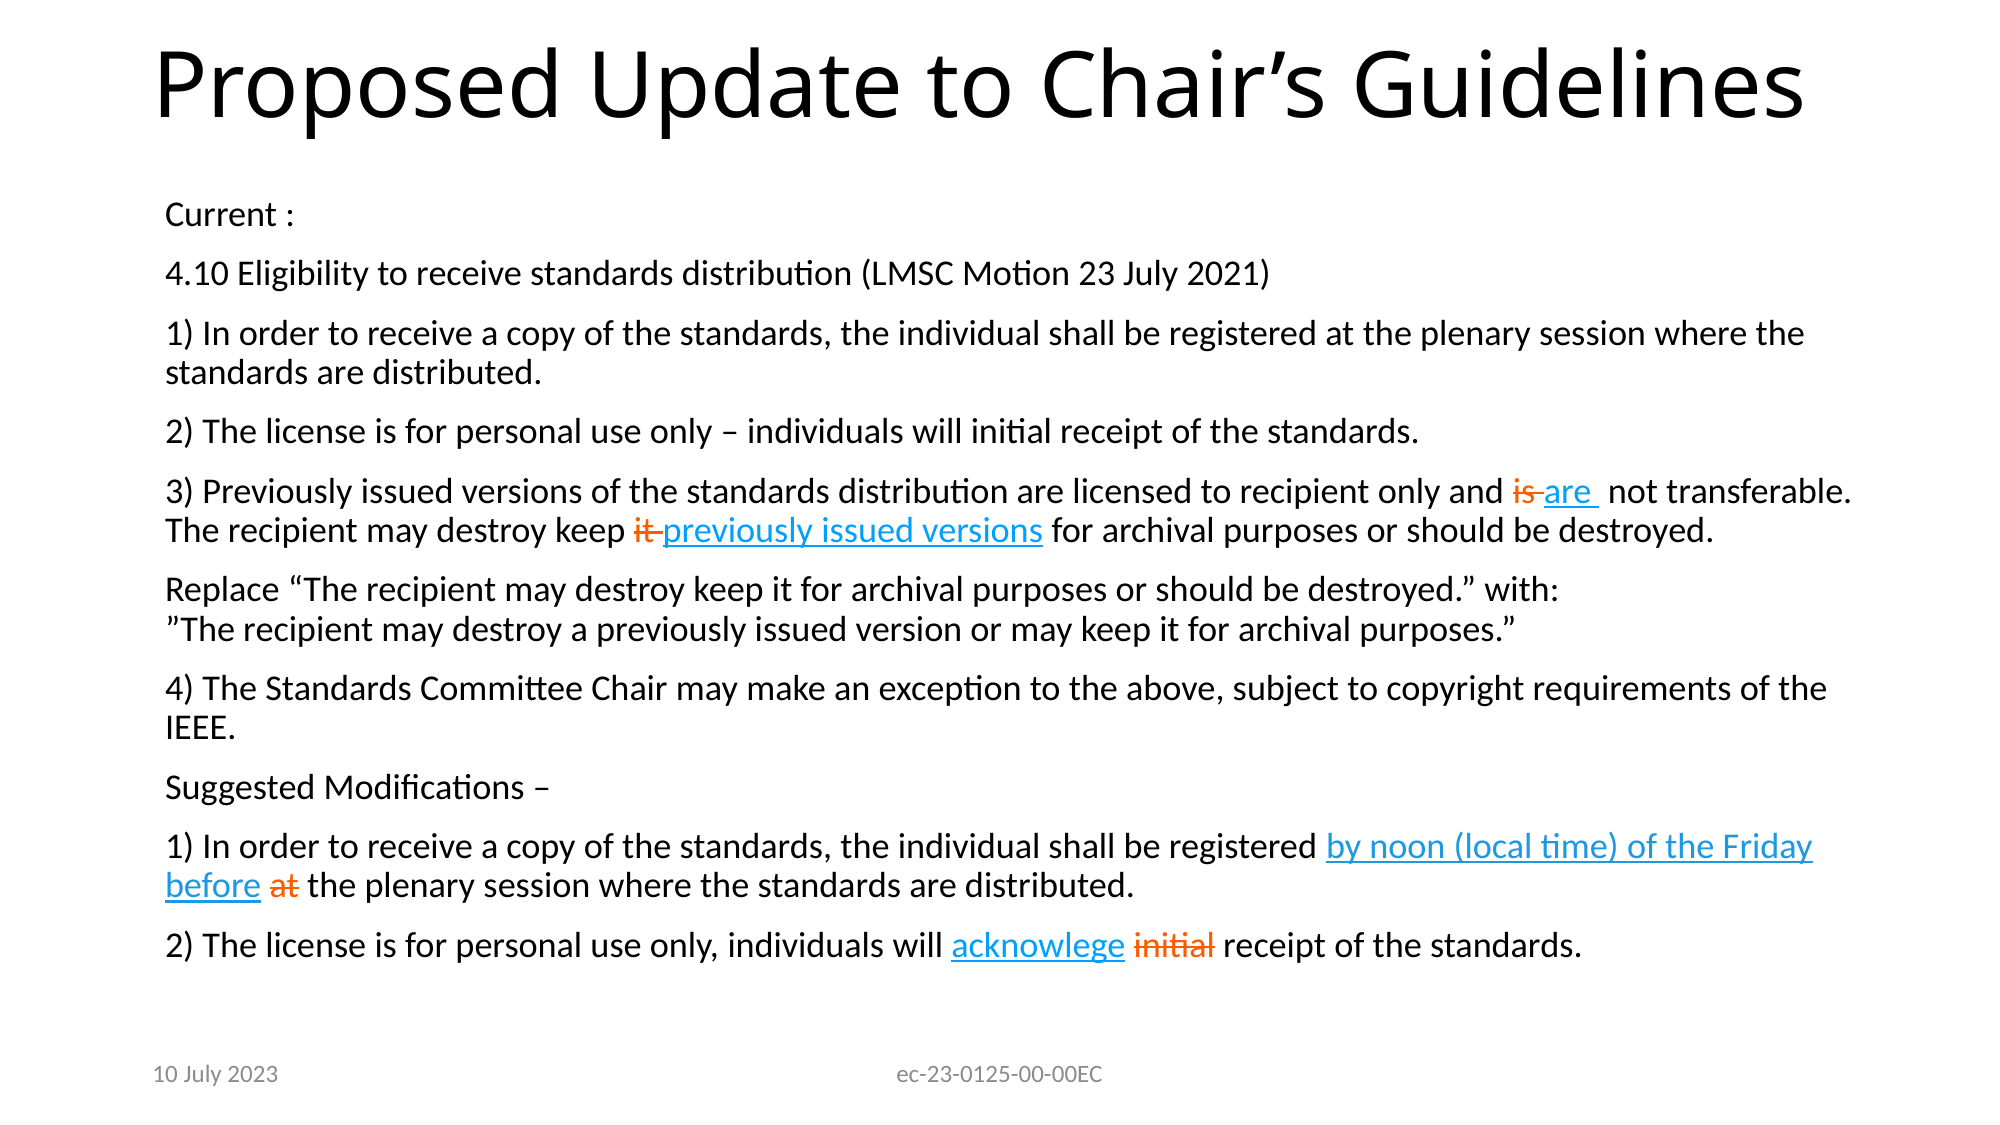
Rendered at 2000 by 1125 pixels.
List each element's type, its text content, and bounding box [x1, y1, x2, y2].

list Current : 4.10 Eligibility to receive standards distribution (LMSC Motion 23 July 2021) 1) In order to receive a copy of the standards, the individual shall be registered at the plenary session where the standards are distributed. 2) The license is for personal use only – individuals will initial receipt of the standards. 3) Previously issued versions of the standards distribution are licensed to recipient only and is are not transferable. The recipient may destroy keep it previously issued versions for archival purposes or should be destroyed. Replace “The recipient may destroy keep it for archival purposes or should be destroyed.” with: ”The recipient may destroy a previously issued version or may keep it for archival purposes.” 4) The Standards Committee Chair may make an exception to the above, subject to copyright requirements of the IEEE. Suggested Modifications – 1) In order to receive a copy of the standards, the individual shall be registered by noon (local time) of the Friday before at the plenary session where the standards are distributed. 2) The license is for personal use only, individuals will acknowlege initial receipt of the standards. [150, 187, 1875, 1014]
slide_number 10 July 2023 [137, 1042, 588, 1103]
title Proposed Update to Chair’s Guidelines [137, 13, 1862, 162]
